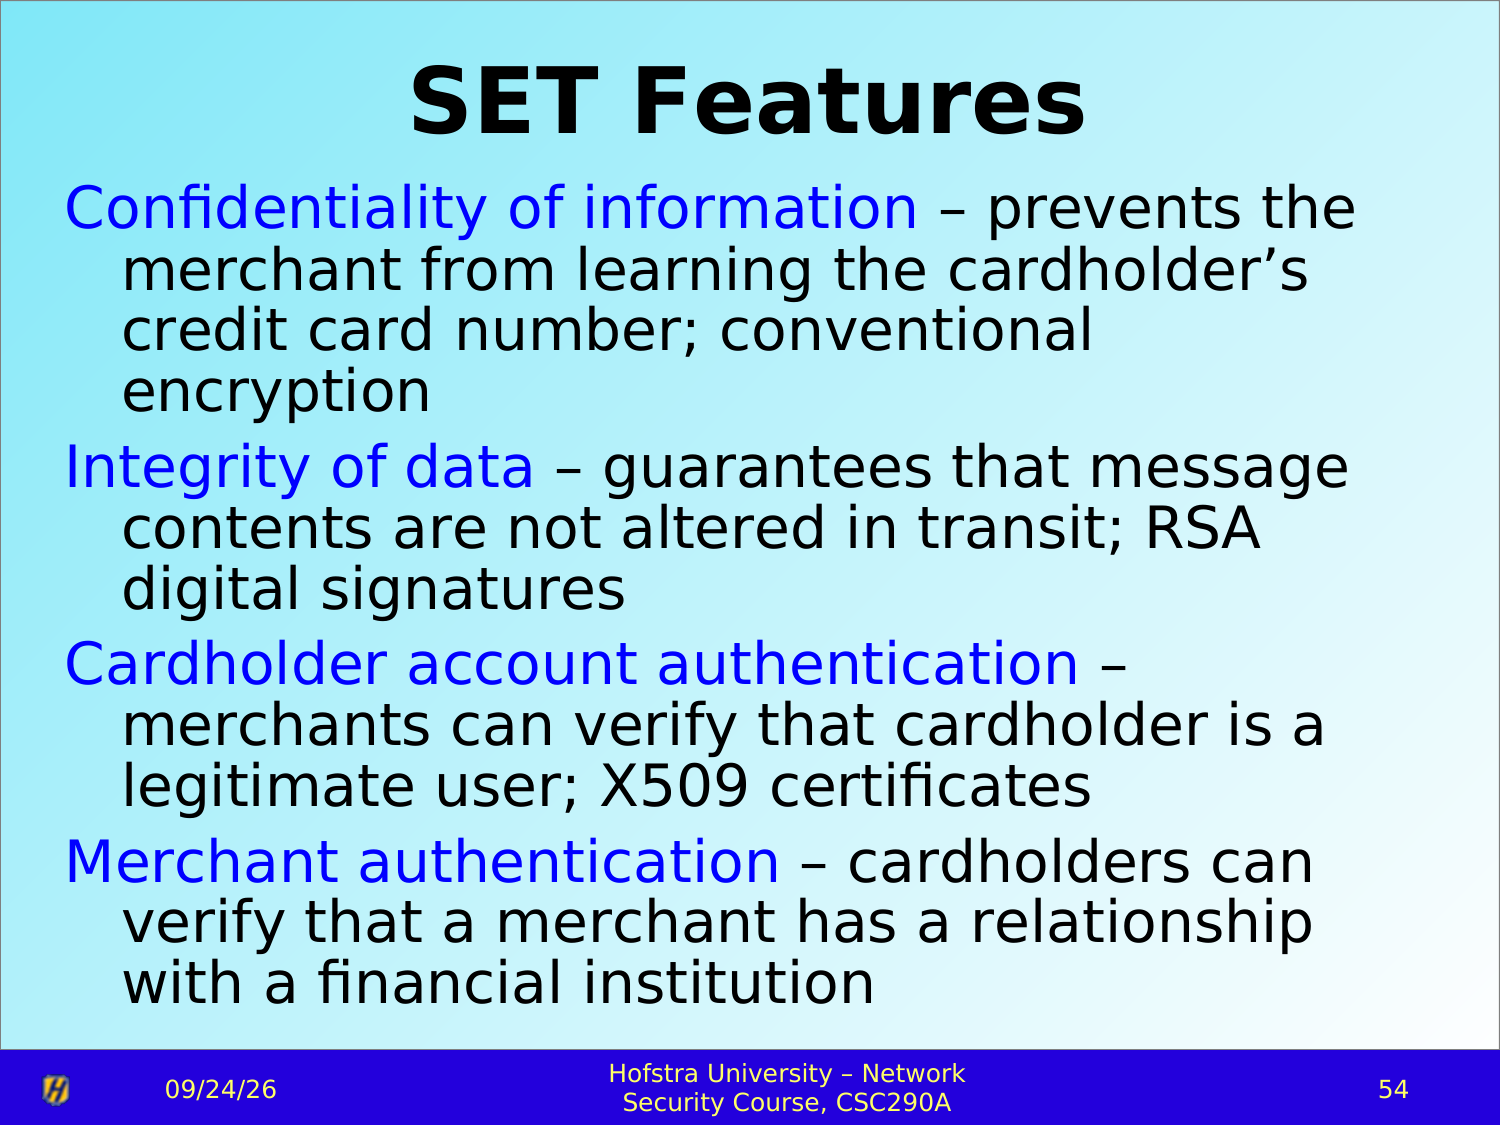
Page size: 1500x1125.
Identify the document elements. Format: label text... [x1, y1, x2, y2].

title SET Features [109, 37, 1388, 163]
picture [37, 1072, 76, 1110]
list Confidentiality of information – prevents the merchant from learning the cardholder’s credit card number; conventional encryption Integrity of data – guarantees that message contents are not altered in transit; RSA digital signatures Cardholder account authentication – merchants can verify that cardholder is a legitimate user; X509 certificates Merchant authentication – cardholders can verify that a merchant has a relationship with a financial institution [49, 172, 1388, 1031]
